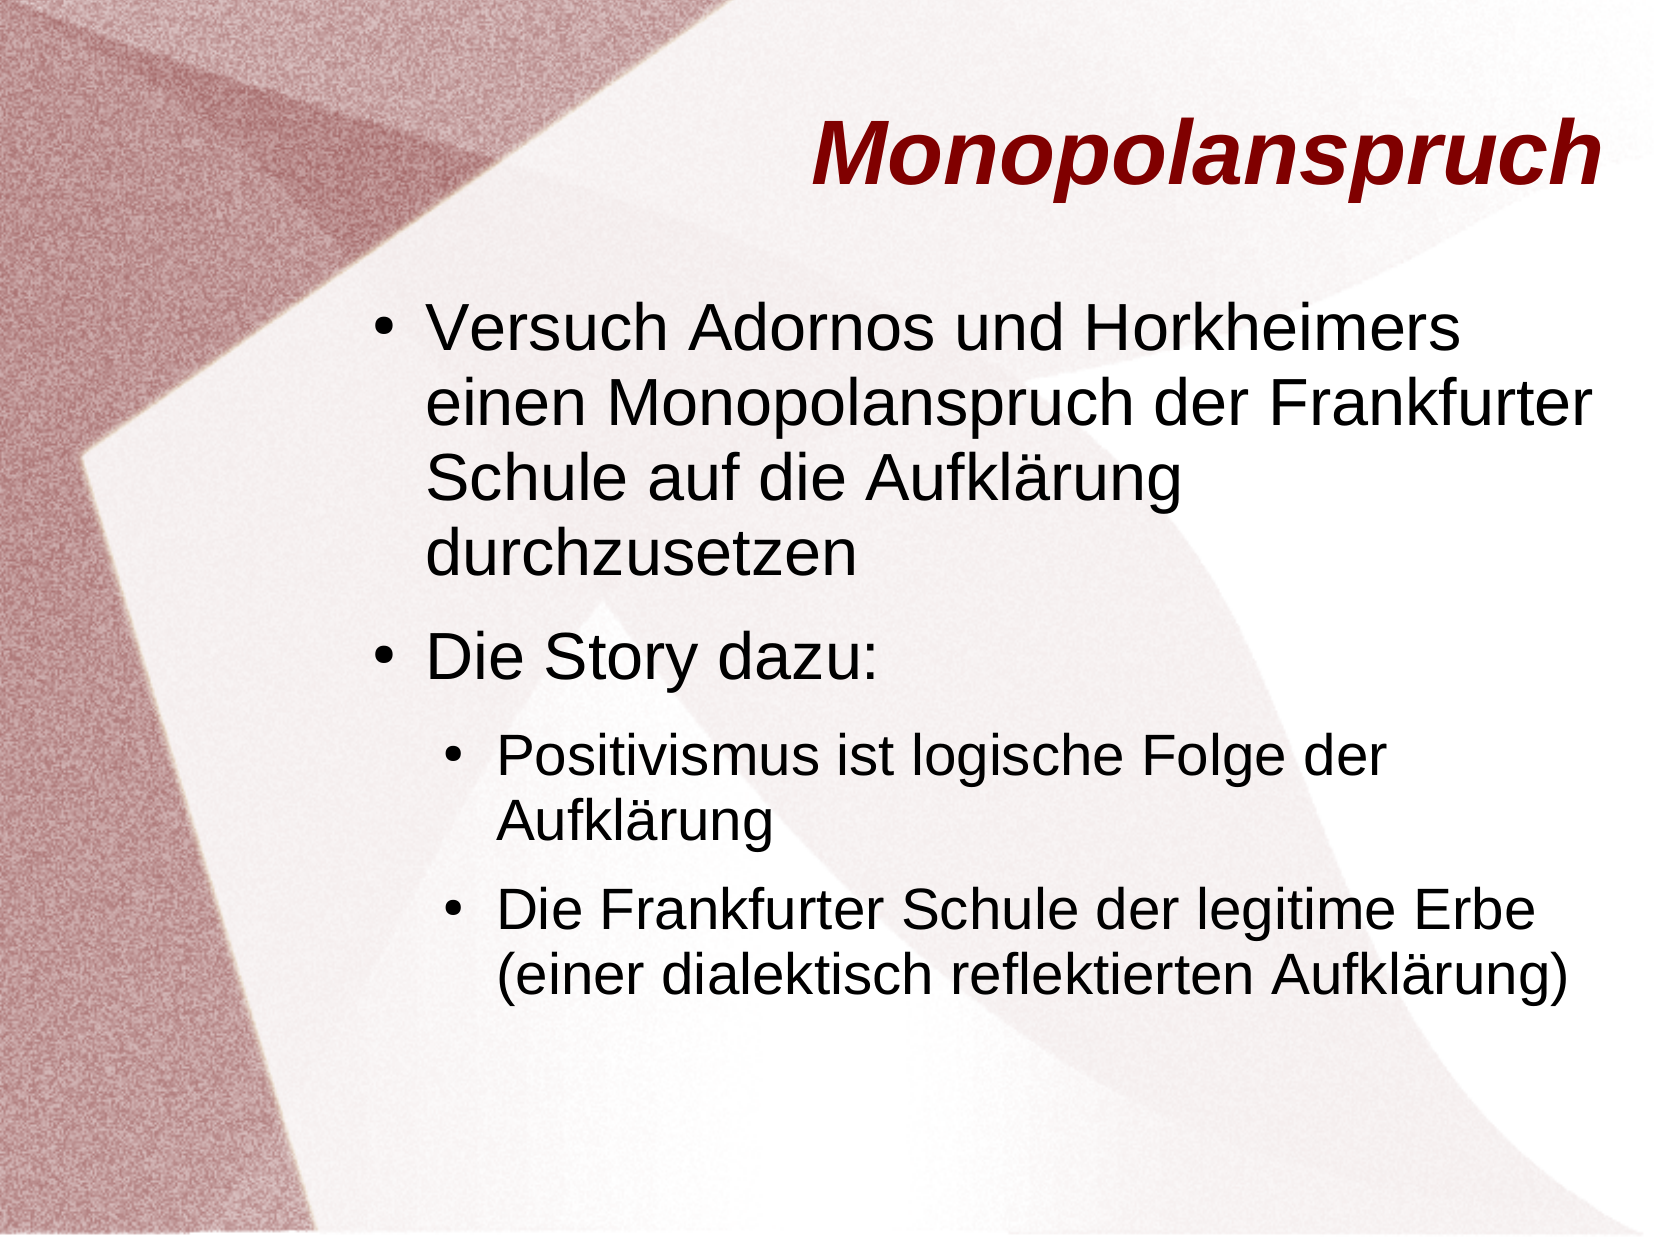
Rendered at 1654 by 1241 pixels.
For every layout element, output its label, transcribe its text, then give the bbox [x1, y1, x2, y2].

picture [0, 0, 1654, 1241]
title Monopolanspruch [596, 56, 1607, 250]
list Versuch Adornos und Horkheimers einen Monopolanspruch der Frankfurter Schule auf die Aufklärung durchzusetzen Die Story dazu: Positivismus ist logische Folge der Aufklärung Die Frankfurter Schule der legitime Erbe (einer dialektisch reflektierten Aufklärung) [354, 290, 1601, 1007]
